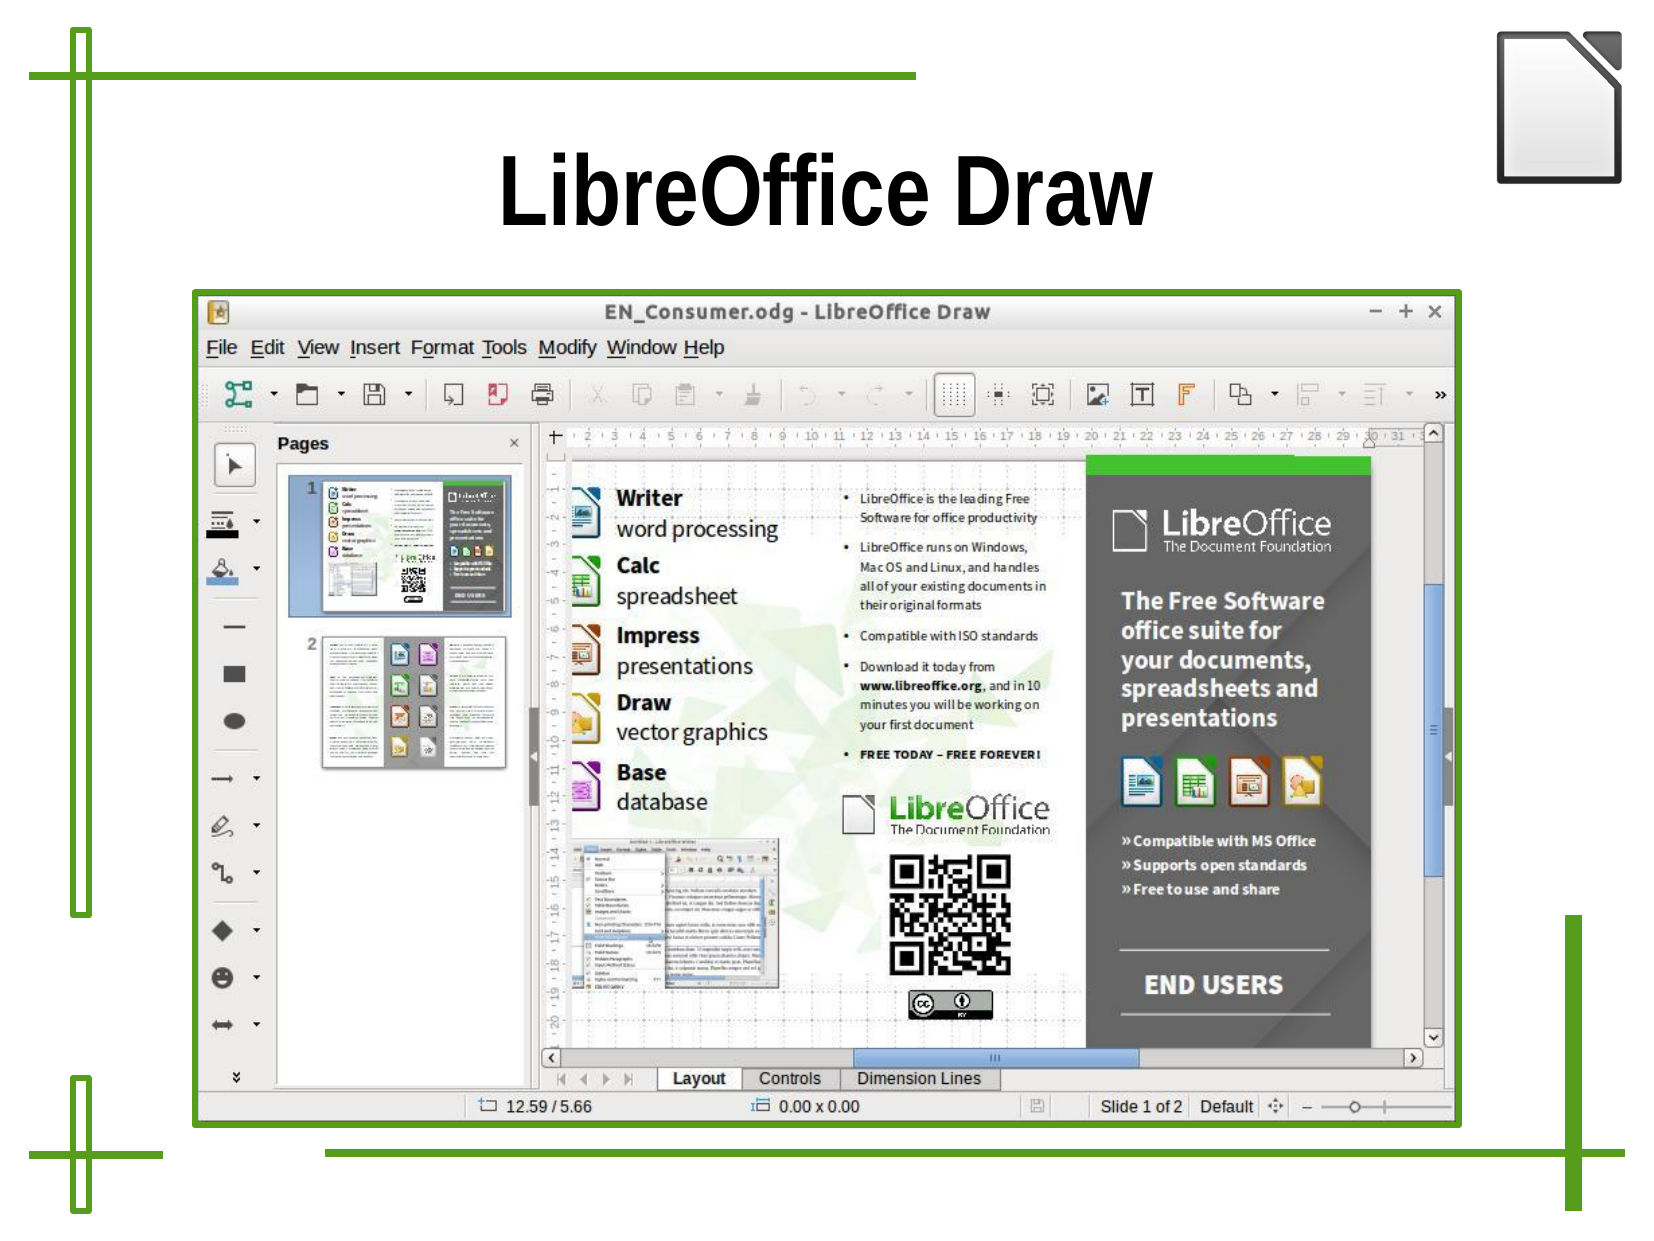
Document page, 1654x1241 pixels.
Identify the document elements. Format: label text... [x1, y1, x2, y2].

title LibreOffice Draw [118, 118, 1536, 260]
picture [197, 295, 1456, 1123]
picture [1494, 29, 1624, 186]
